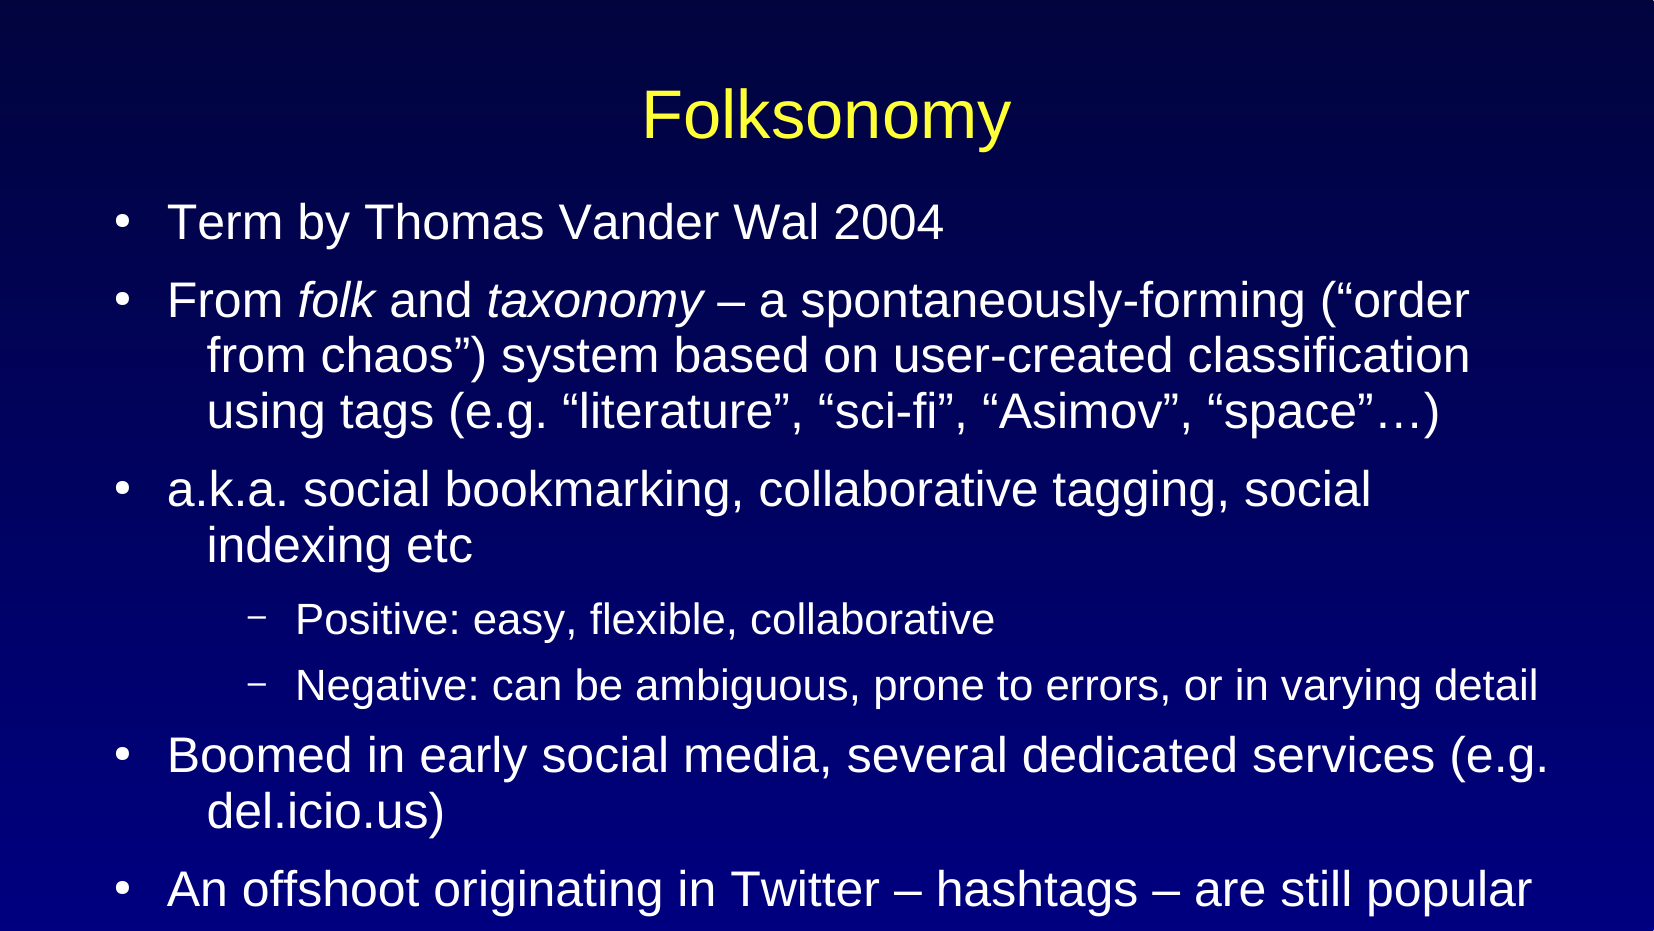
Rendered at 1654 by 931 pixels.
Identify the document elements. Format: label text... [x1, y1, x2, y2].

title Folksonomy [82, 37, 1571, 193]
list Term by Thomas Vander Wal 2004 From folk and taxonomy – a spontaneously-forming (“order from chaos”) system based on user-created classification using tags (e.g. “literature”, “sci-fi”, “Asimov”, “space”…) a.k.a. social bookmarking, collaborative tagging, social indexing etc Positive: easy, flexible, collaborative Negative: can be ambiguous, prone to errors, or in varying detail Boomed in early social media, several dedicated services (e.g. del.icio.us) An offshoot originating in Twitter – hashtags – are still popular [82, 193, 1571, 918]
